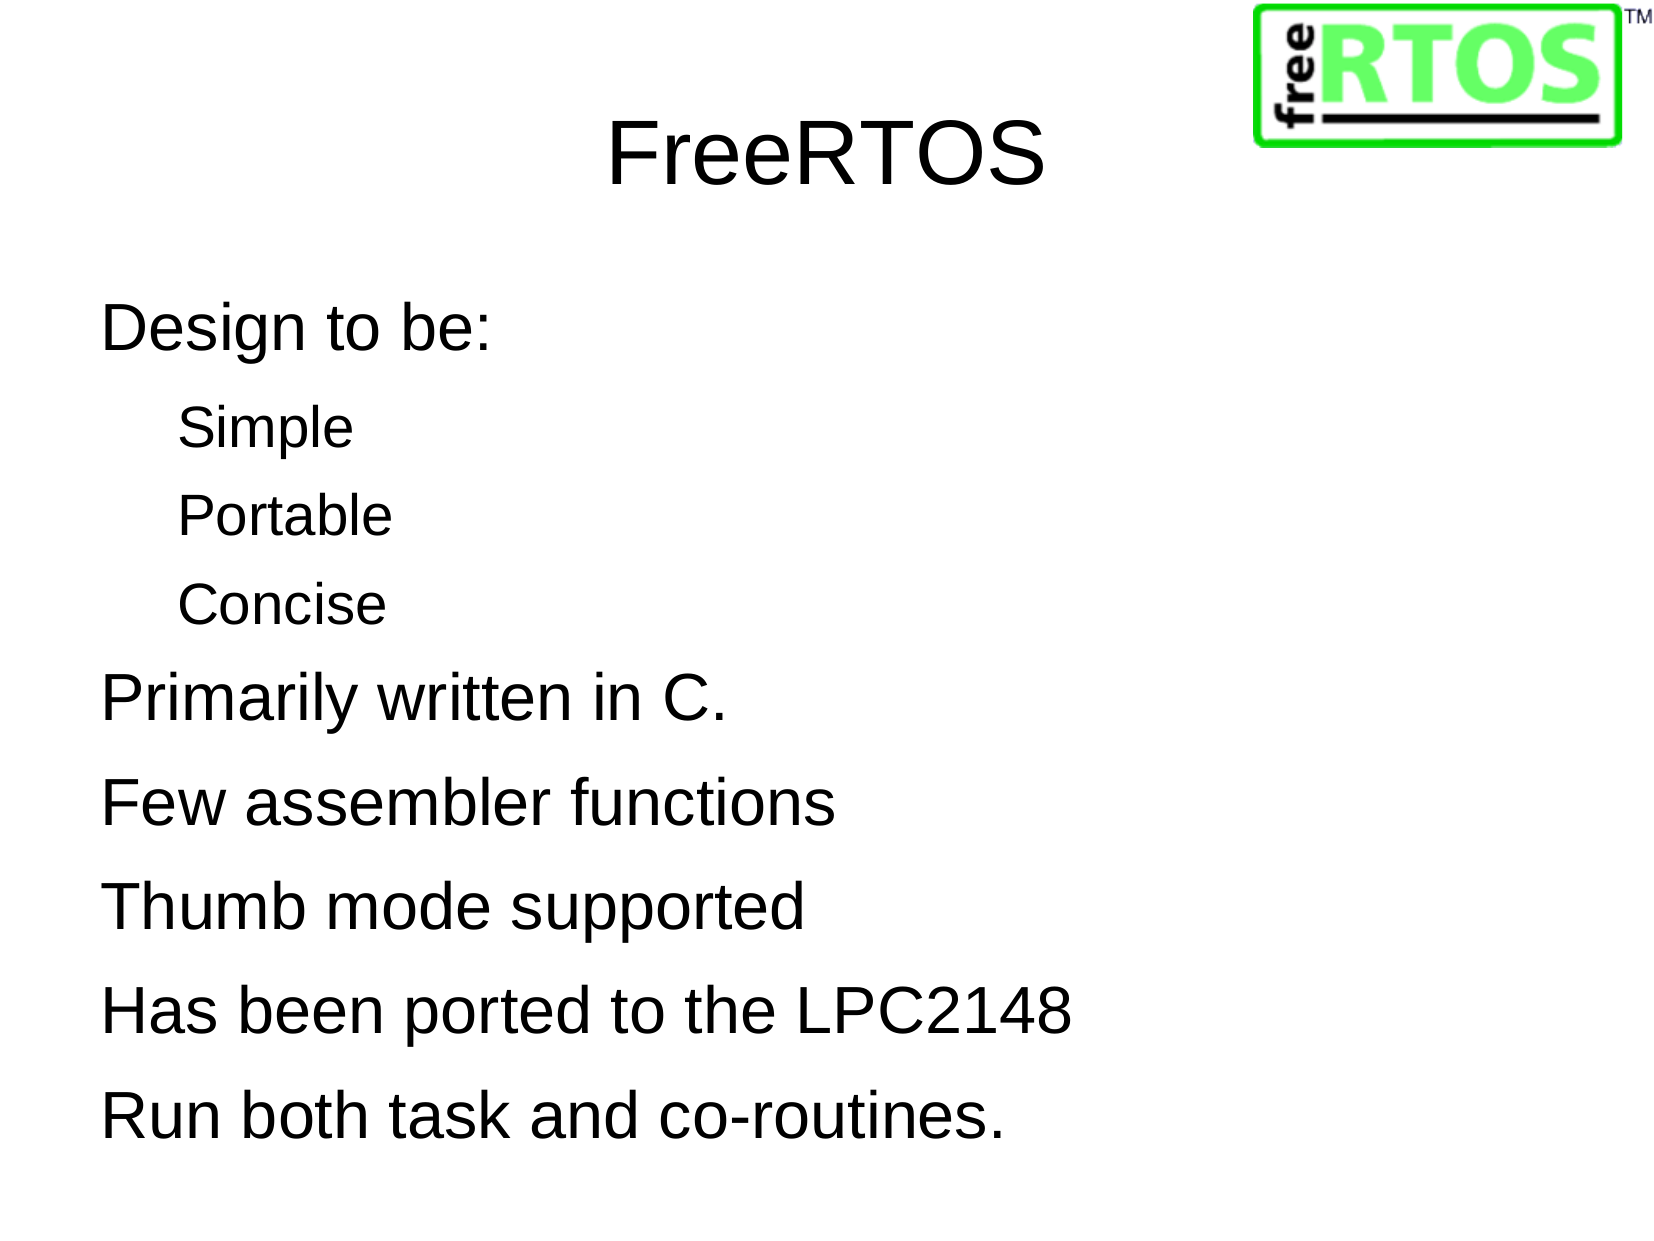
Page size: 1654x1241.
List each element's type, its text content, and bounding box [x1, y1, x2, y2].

title FreeRTOS [82, 49, 1571, 257]
list Design to be: Simple Portable Concise Primarily written in C. Few assembler functions Thumb mode supported Has been ported to the LPC2148 Run both task and co-routines. [82, 290, 1571, 1153]
picture [1253, 2, 1654, 148]
